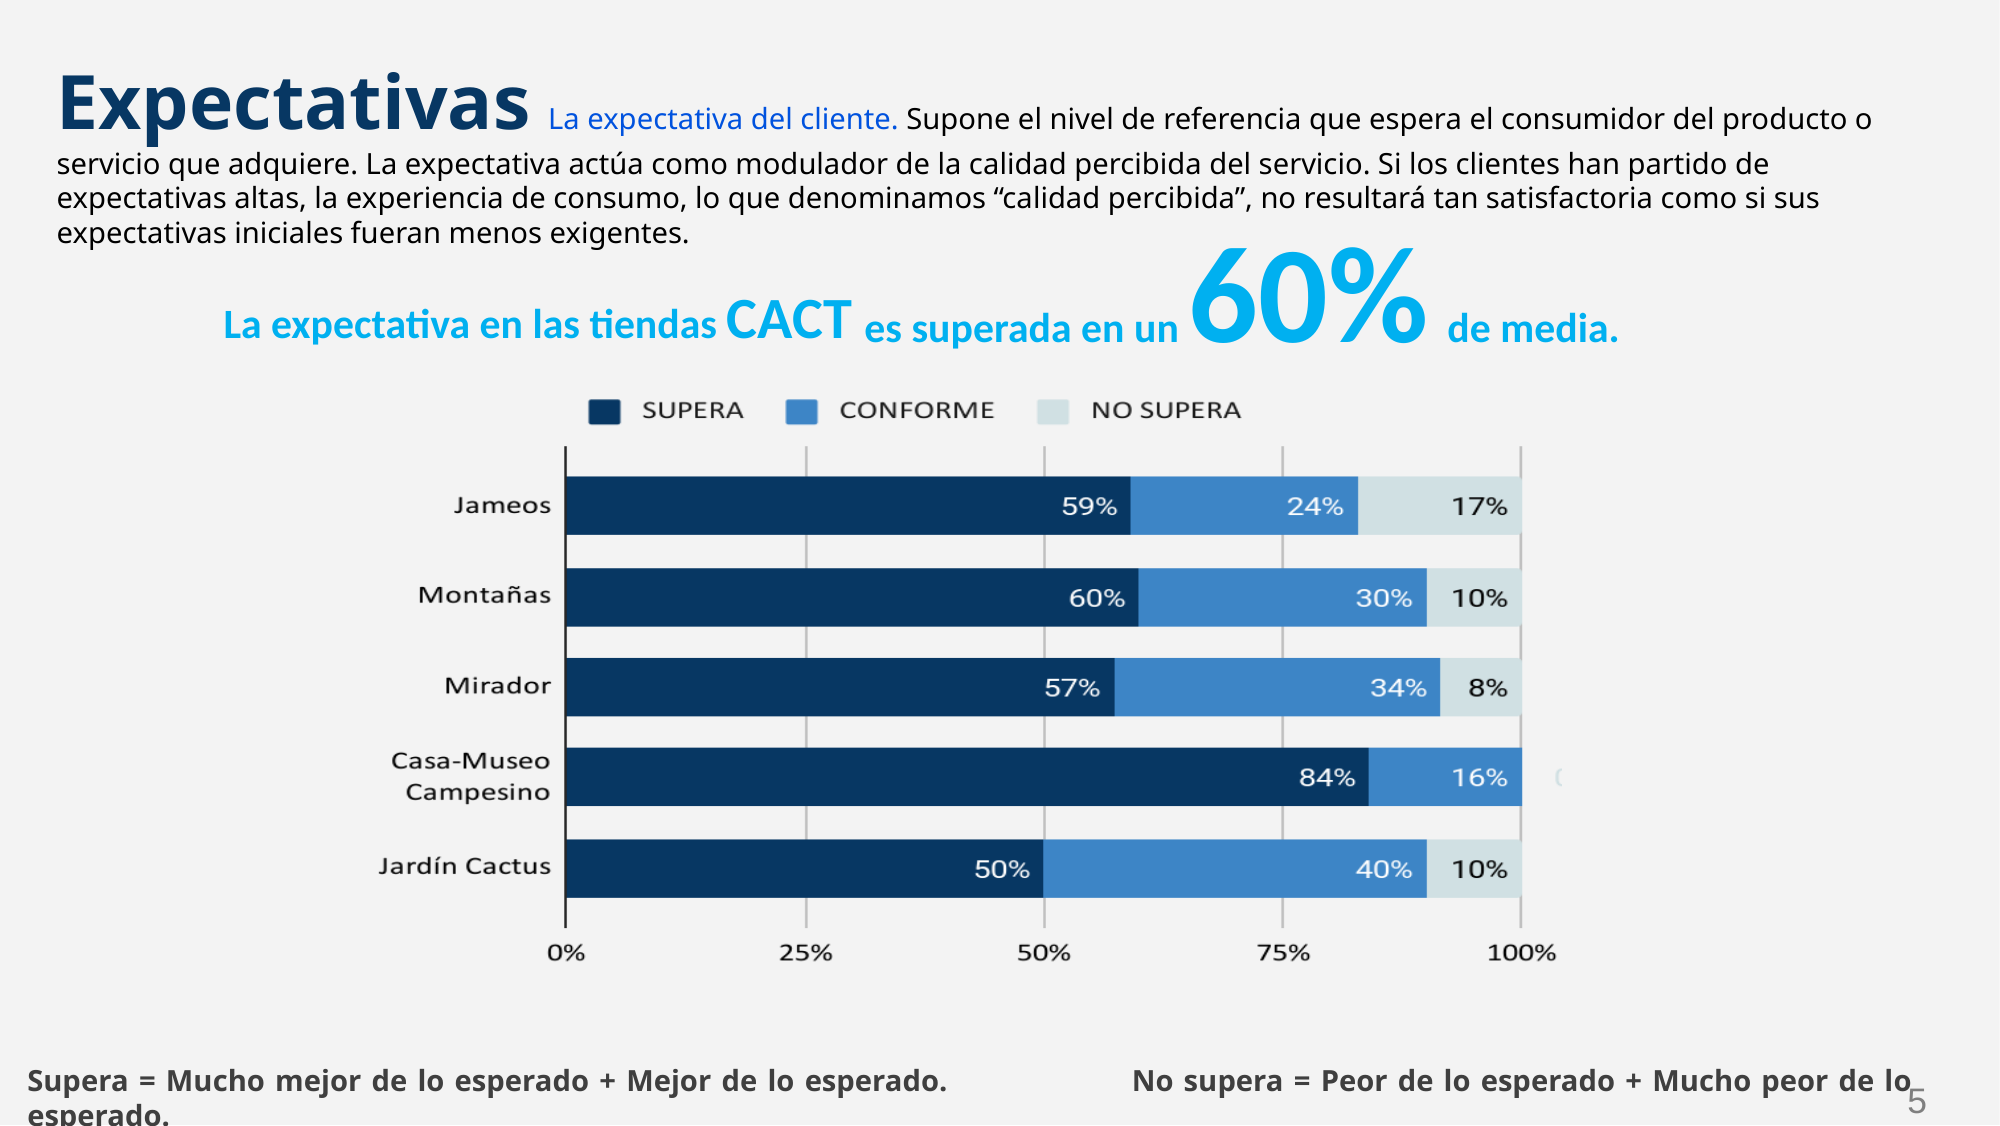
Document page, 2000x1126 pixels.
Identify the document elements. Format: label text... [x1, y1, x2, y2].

list Supera = Mucho mejor de lo esperado + Mejor de lo esperado. No supera = Peor de lo esperado + Mucho peor de lo esperado. [27, 1062, 1914, 1121]
slide_number <number> [1478, 1069, 1945, 1126]
picture [268, 368, 1562, 998]
text_box es superada en un 60% de media. [787, 197, 2000, 379]
text_box Expectativas La expectativa del cliente. Supone el nivel de referencia que espera el consumidor del producto o servicio que adquiere. La expectativa actúa como modulador de la calidad percibida del servicio. Si los clientes han partido de expectativas altas, la experiencia de consumo, lo que denominamos “calidad percibida”, no resultará tan satisfactoria como si sus expectativas iniciales fueran menos exigentes. [38, 0, 1938, 305]
text_box La expectativa en las tiendas CACT [208, 272, 787, 450]
